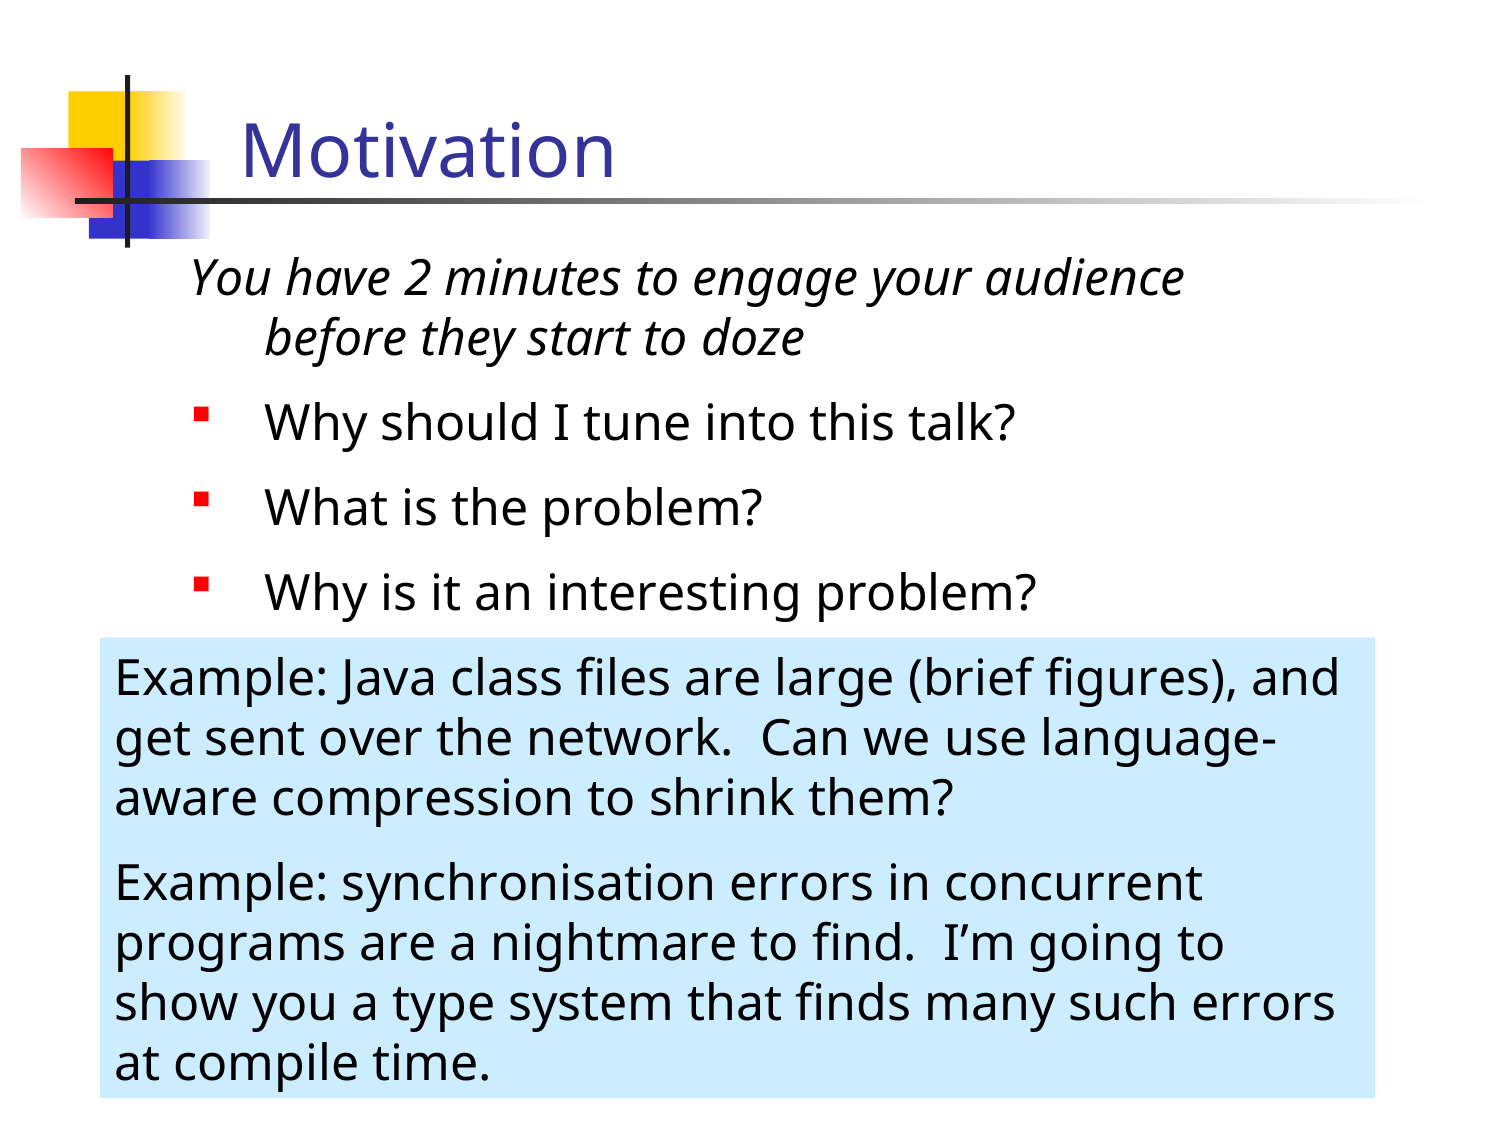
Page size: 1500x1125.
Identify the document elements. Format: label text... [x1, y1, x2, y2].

text_box You have 2 minutes to engage your audience before they start to doze Why should I tune into this talk? What is the problem? Why is it an interesting problem? [174, 237, 1313, 628]
title Motivation [224, 12, 1500, 200]
text_box Example: Java class files are large (brief figures), and get sent over the network. Can we use language-aware compression to shrink them? Example: synchronisation errors in concurrent programs are a nightmare to find. I’m going to show you a type system that finds many such errors at compile time. [99, 637, 1376, 1098]
